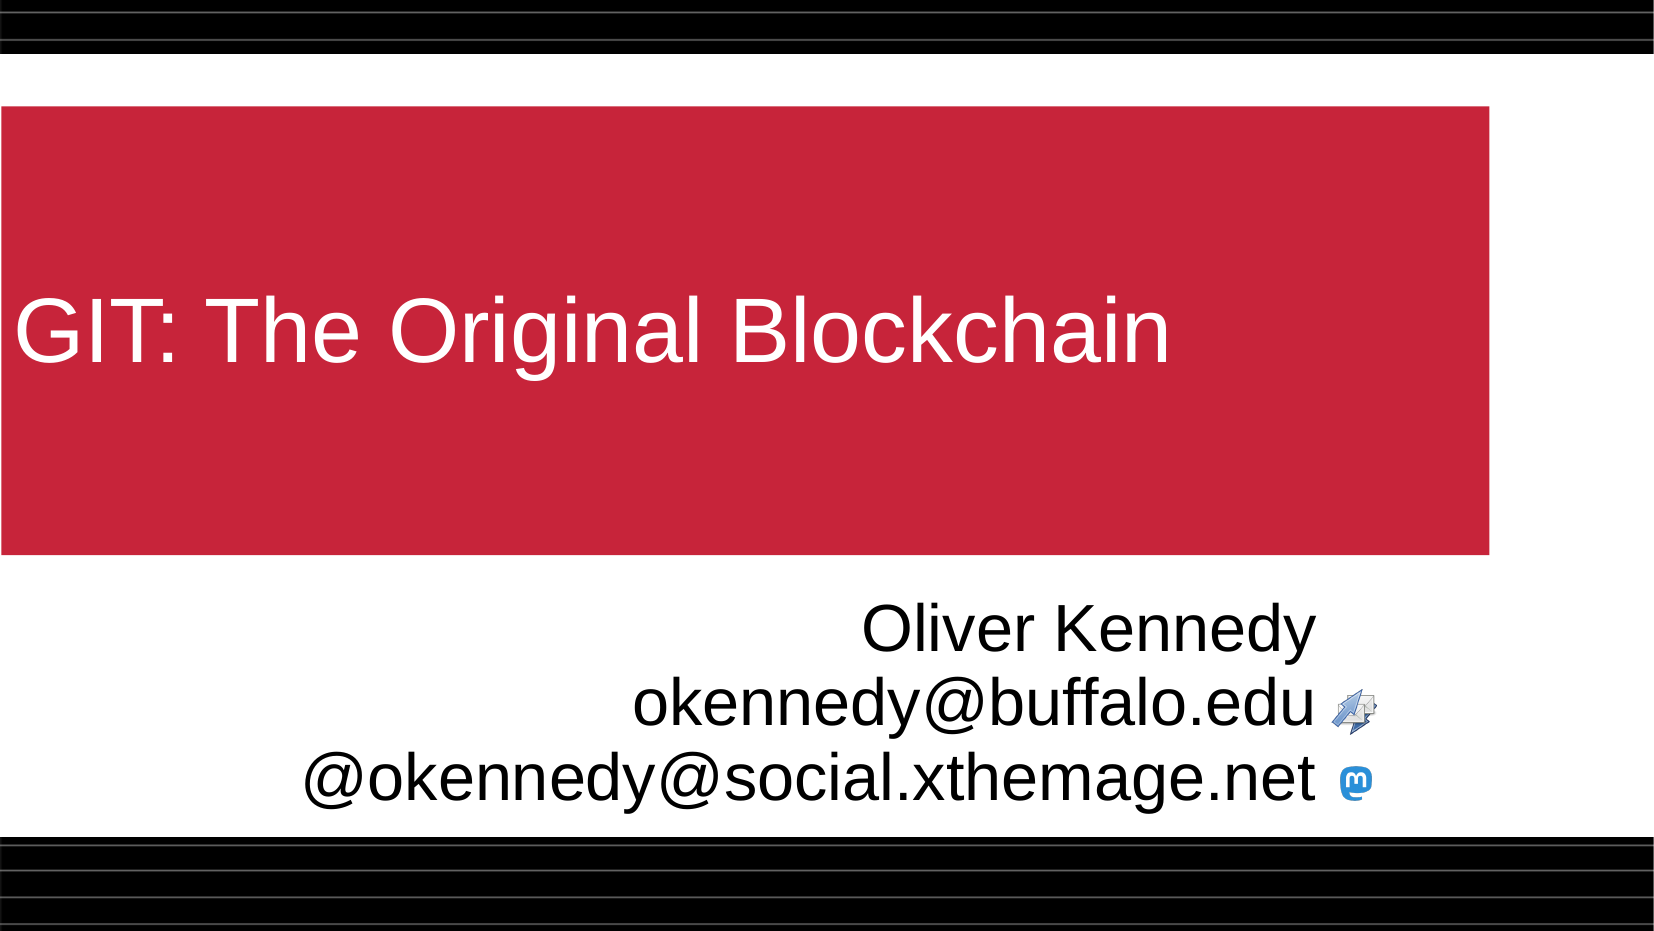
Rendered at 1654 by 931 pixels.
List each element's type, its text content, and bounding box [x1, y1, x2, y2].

picture [1331, 689, 1377, 736]
picture [0, 0, 1654, 54]
picture [1340, 766, 1372, 801]
picture [0, 837, 1654, 931]
title GIT: The Original Blockchain [1, 106, 1490, 556]
subtitle Oliver Kennedy okennedy@buffalo.edu @okennedy@social.xthemage.net [300, 590, 1489, 890]
